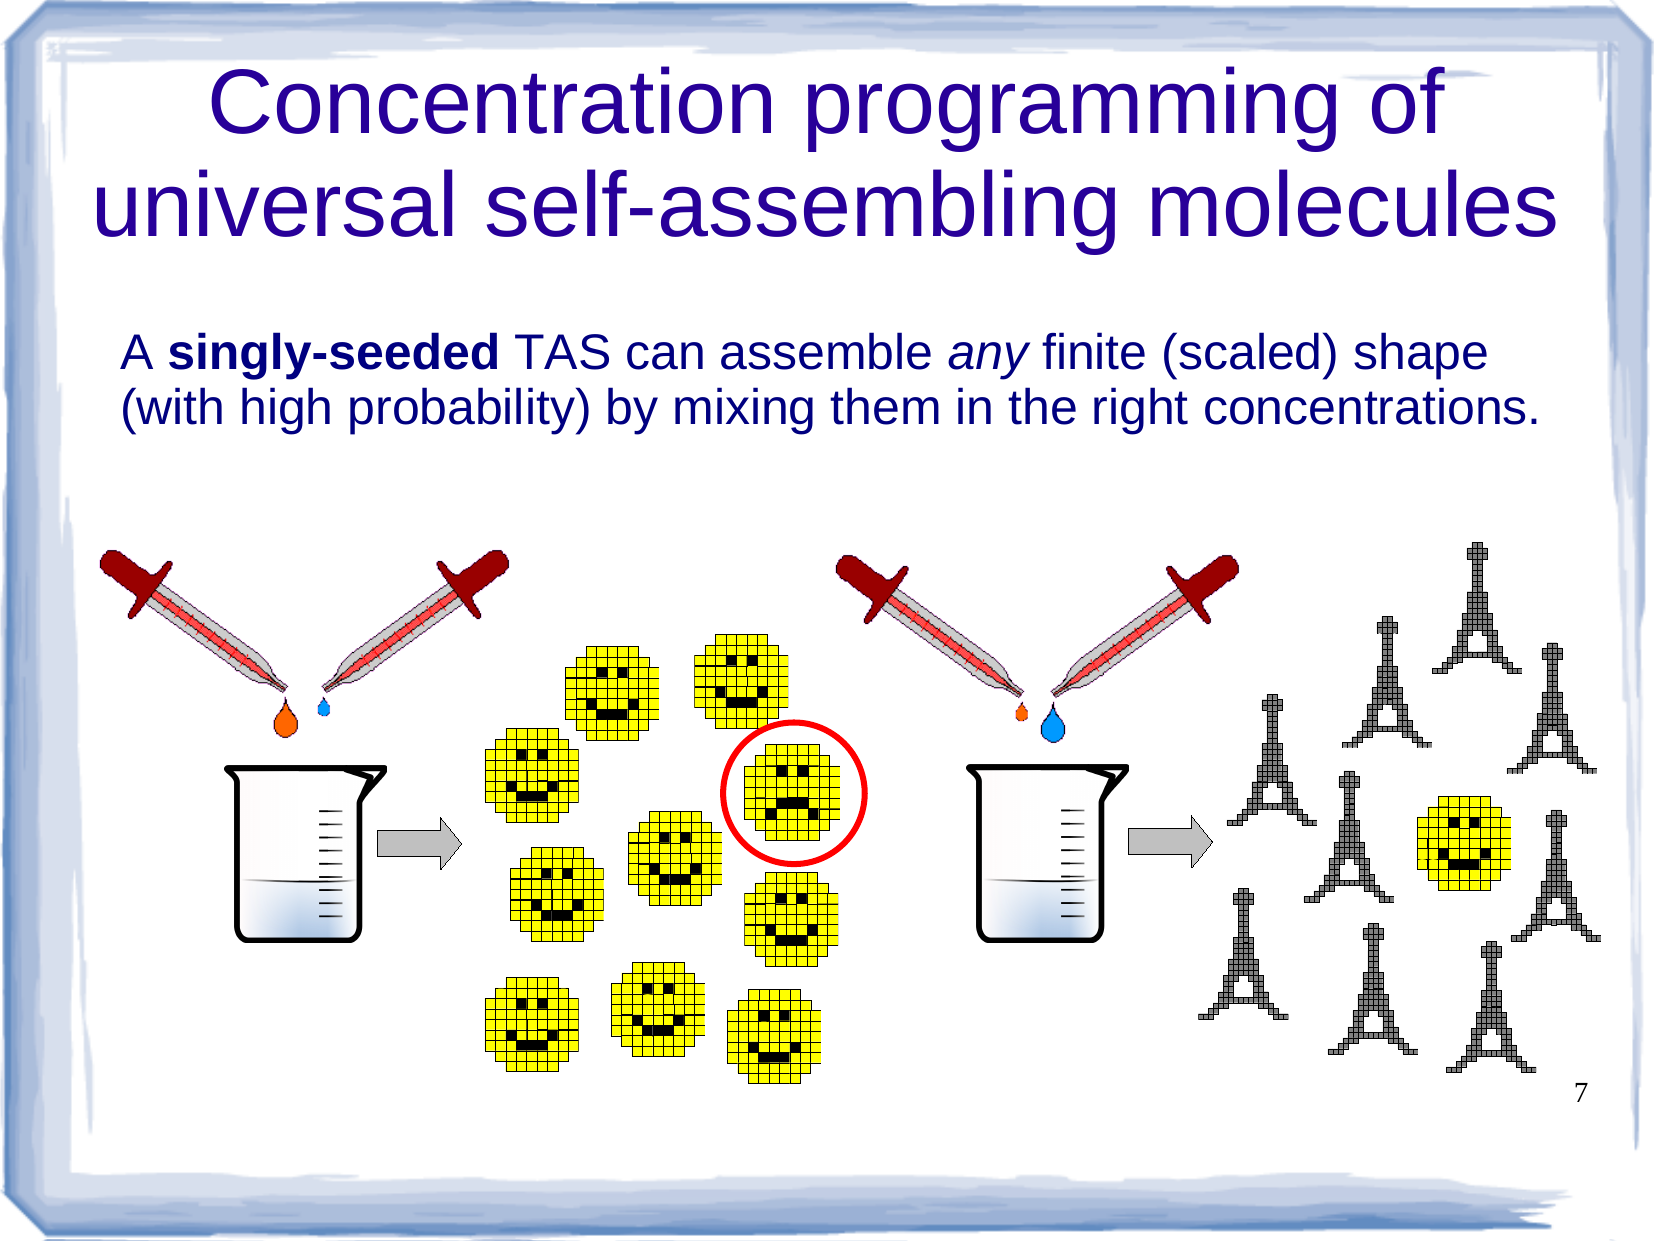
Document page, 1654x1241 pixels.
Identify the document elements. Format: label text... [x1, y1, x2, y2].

text_box A singly-seeded TAS can assemble any finite (scaled) shape (with high probability) by mixing them in the right concentrations. [120, 323, 1570, 436]
title Concentration programming of universal self-assembling molecules [82, 49, 1571, 257]
picture [0, 0, 1654, 1241]
text_box [377, 817, 462, 870]
text_box [1128, 815, 1213, 868]
